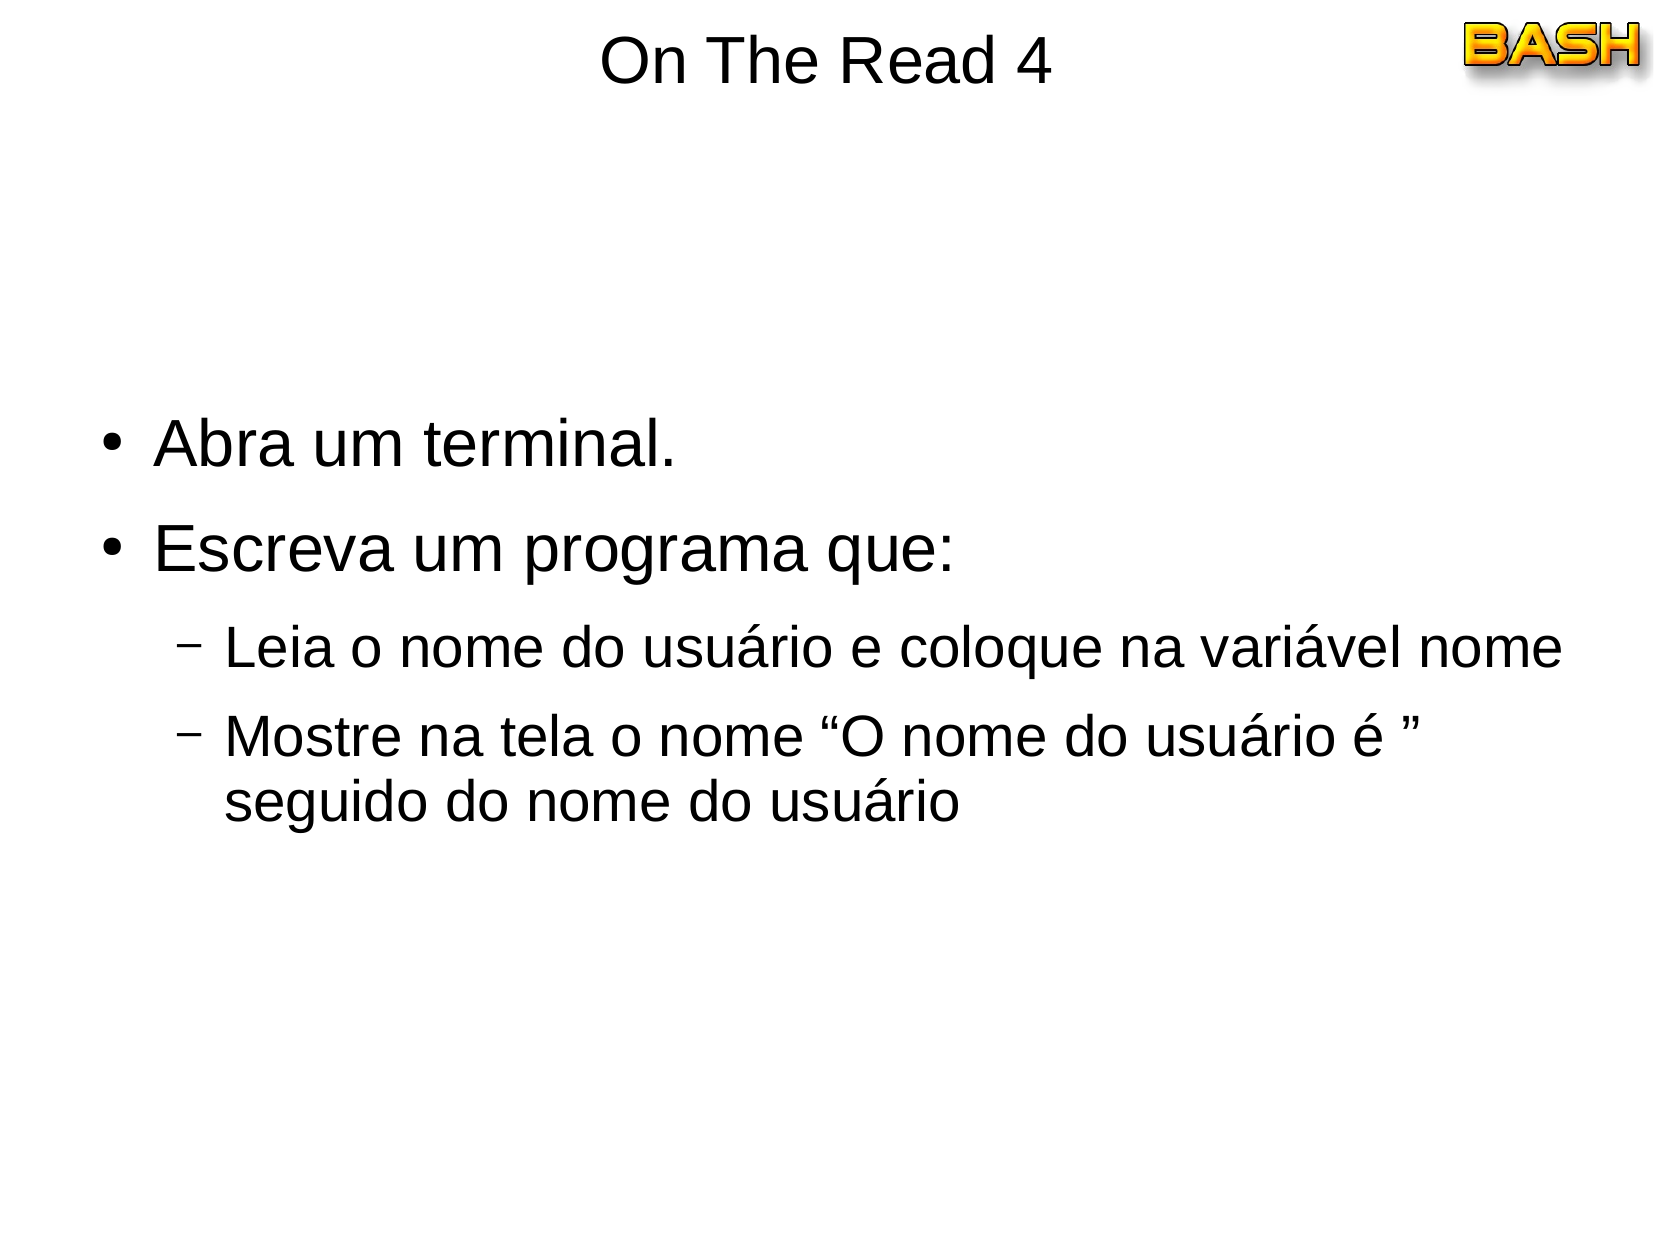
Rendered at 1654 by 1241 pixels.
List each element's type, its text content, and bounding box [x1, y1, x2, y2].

list Abra um terminal. Escreva um programa que: Leia o nome do usuário e coloque na variável nome Mostre na tela o nome “O nome do usuário é ” seguido do nome do usuário [82, 406, 1571, 834]
picture [1450, 0, 1654, 96]
title On The Read 4 [82, 22, 1571, 98]
